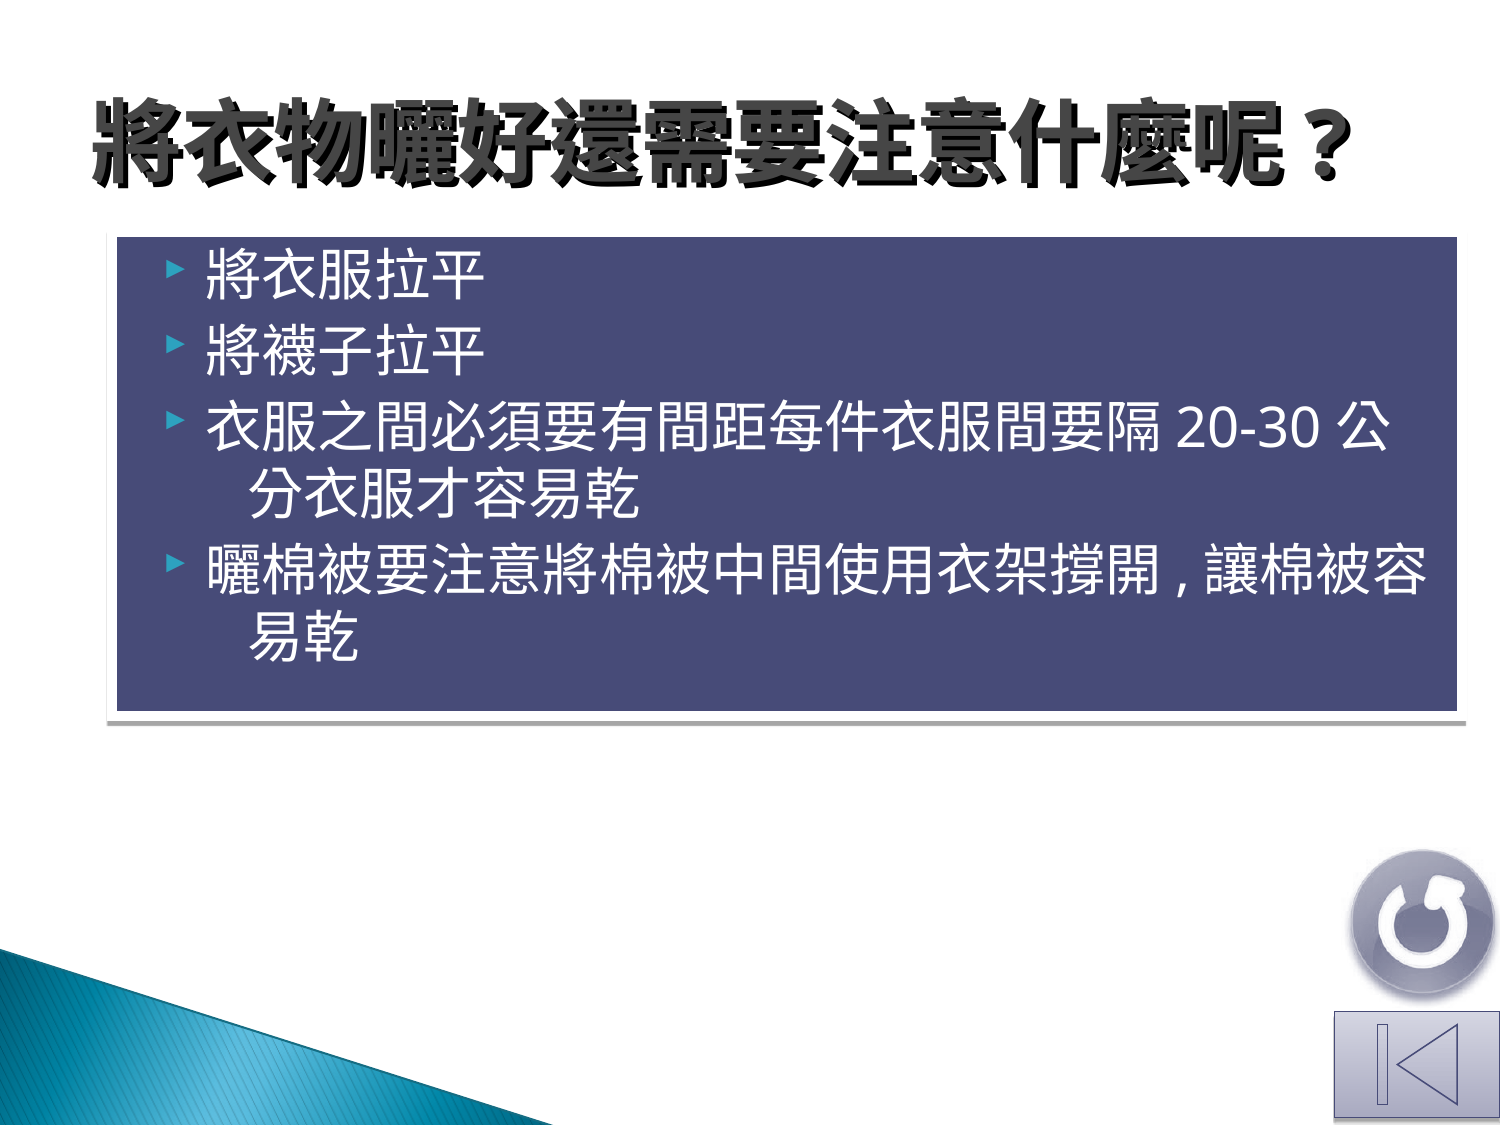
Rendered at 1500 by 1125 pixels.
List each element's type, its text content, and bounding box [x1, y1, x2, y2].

picture [1341, 847, 1500, 1010]
text_box [1334, 1011, 1500, 1118]
list 將衣服拉平 將襪子拉平 衣服之間必須要有間距每件衣服間要隔20-30公分衣服才容易乾 曬棉被要注意將棉被中間使用衣架撐開,讓棉被容易乾 [112, 231, 1463, 717]
title 將衣物曬好還需要注意什麼呢? [75, 45, 1426, 233]
